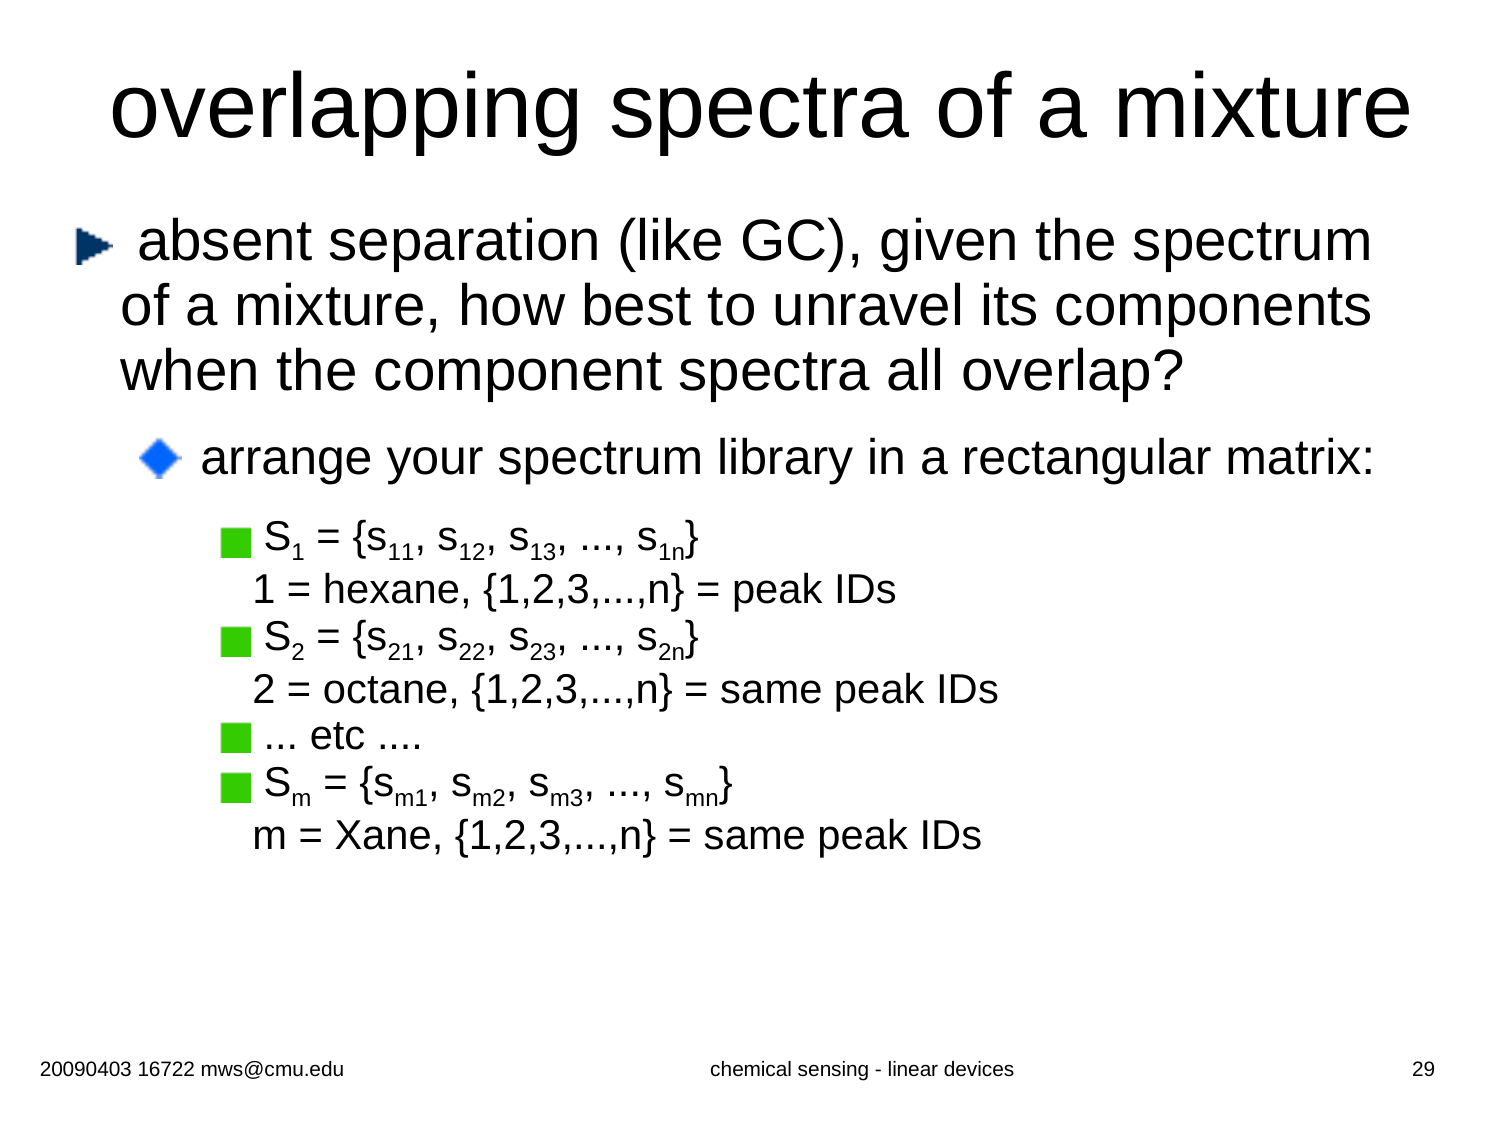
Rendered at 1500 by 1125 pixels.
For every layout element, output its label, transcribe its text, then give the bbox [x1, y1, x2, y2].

title overlapping spectra of a mixture [87, 43, 1438, 169]
list absent separation (like GC), given the spectrum of a mixture, how best to unravel its components when the component spectra all overlap? arrange your spectrum library in a rectangular matrix: S1 = {s11, s12, s13, ..., s1n} 1 = hexane, {1,2,3,...,n} = peak IDs S2 = {s21, s22, s23, ..., s2n} 2 = octane, {1,2,3,...,n} = same peak IDs ... etc .... Sm = {sm1, sm2, sm3, ..., smn} m = Xane, {1,2,3,...,n} = same peak IDs [50, 199, 1450, 963]
